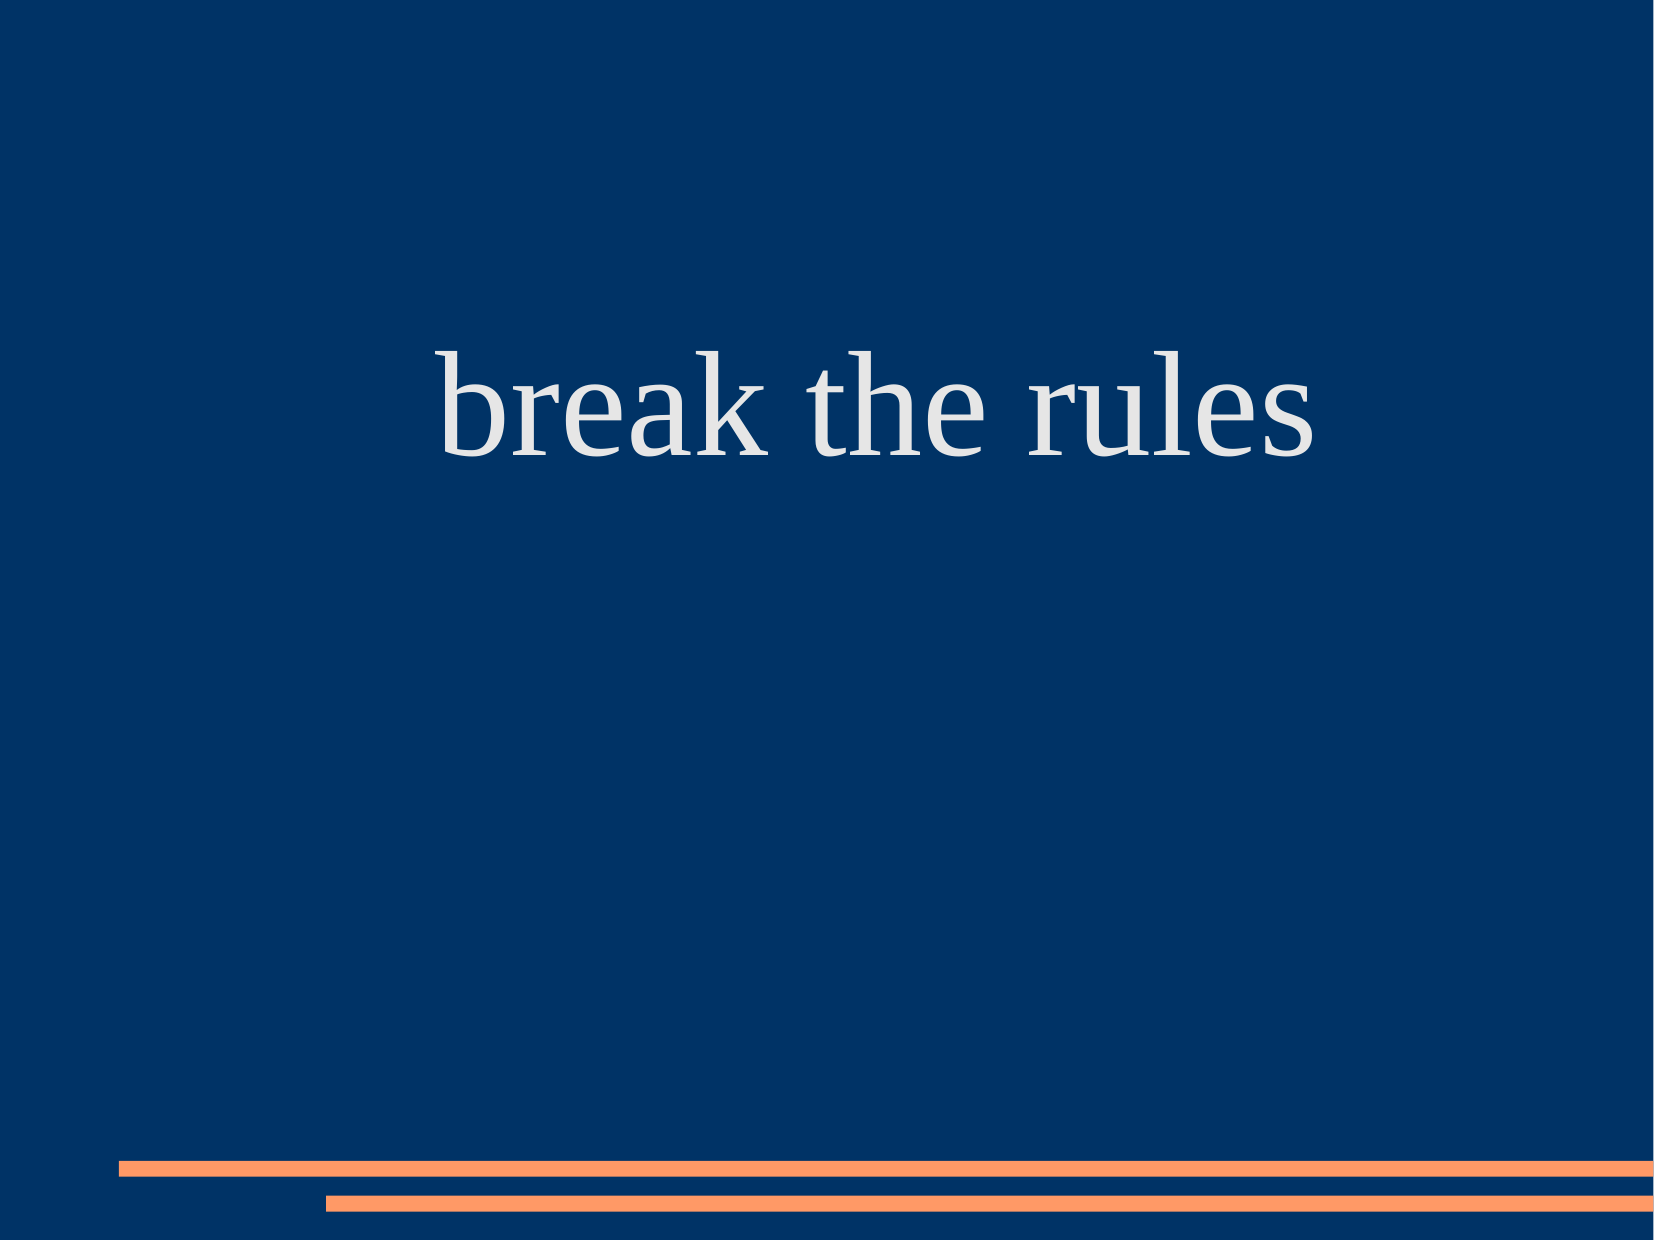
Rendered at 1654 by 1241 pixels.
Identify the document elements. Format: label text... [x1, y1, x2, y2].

list break the rules [121, 322, 1561, 1132]
